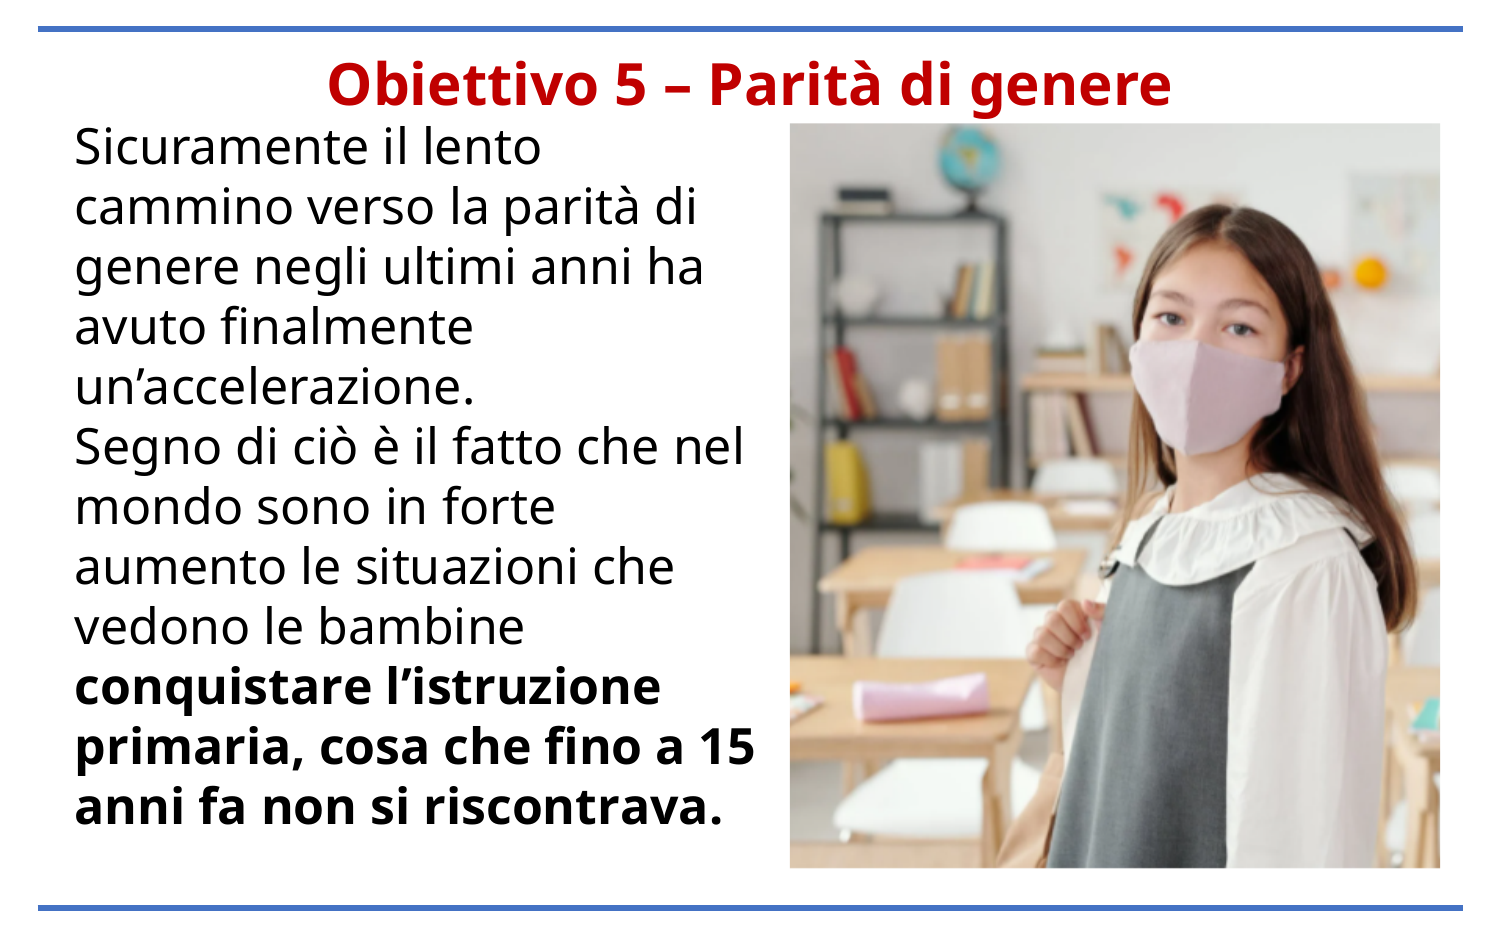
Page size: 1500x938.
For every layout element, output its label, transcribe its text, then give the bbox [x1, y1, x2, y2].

picture [789, 122, 1441, 870]
text_box Sicuramente il lento cammino verso la parità di genere negli ultimi anni ha avuto finalmente un’accelerazione. Segno di ciò è il fatto che nel mondo sono in forte aumento le situazioni che vedono le bambine conquistare l’istruzione primaria, cosa che fino a 15 anni fa non si riscontrava. [59, 104, 791, 911]
title Obiettivo 5 – Parità di genere [0, 47, 1500, 104]
